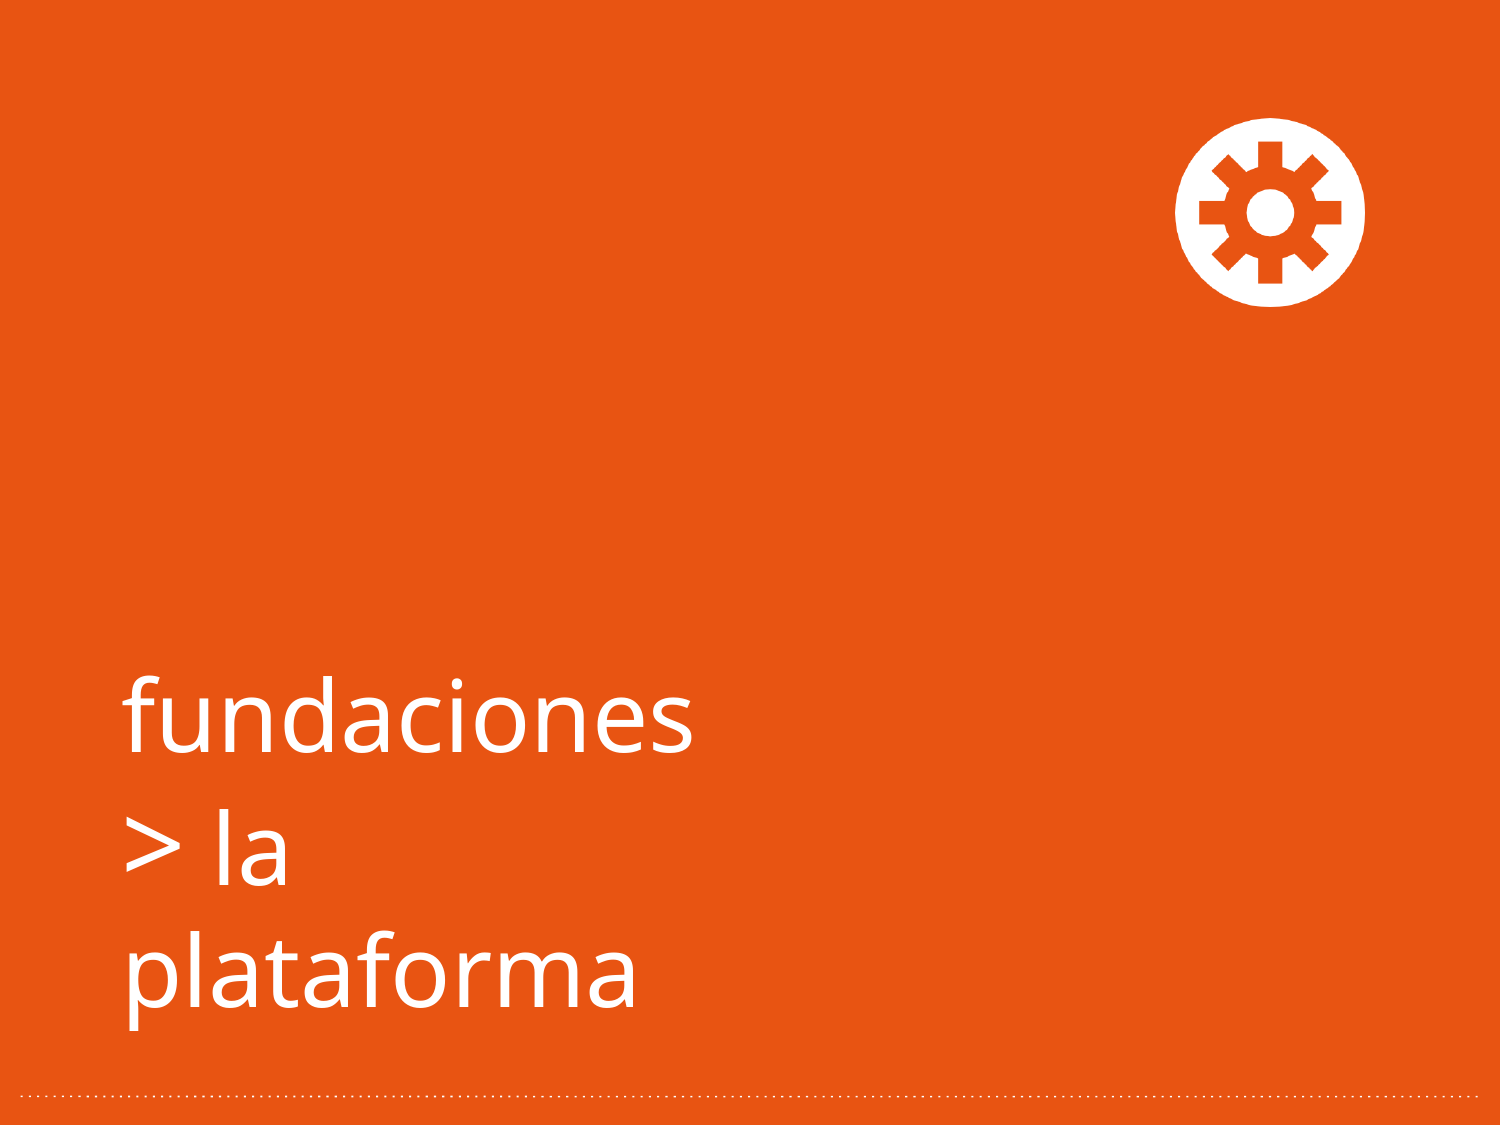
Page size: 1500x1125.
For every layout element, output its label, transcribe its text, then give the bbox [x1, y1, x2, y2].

text_box fundaciones > la plataforma [106, 637, 851, 912]
picture [1175, 118, 1365, 308]
